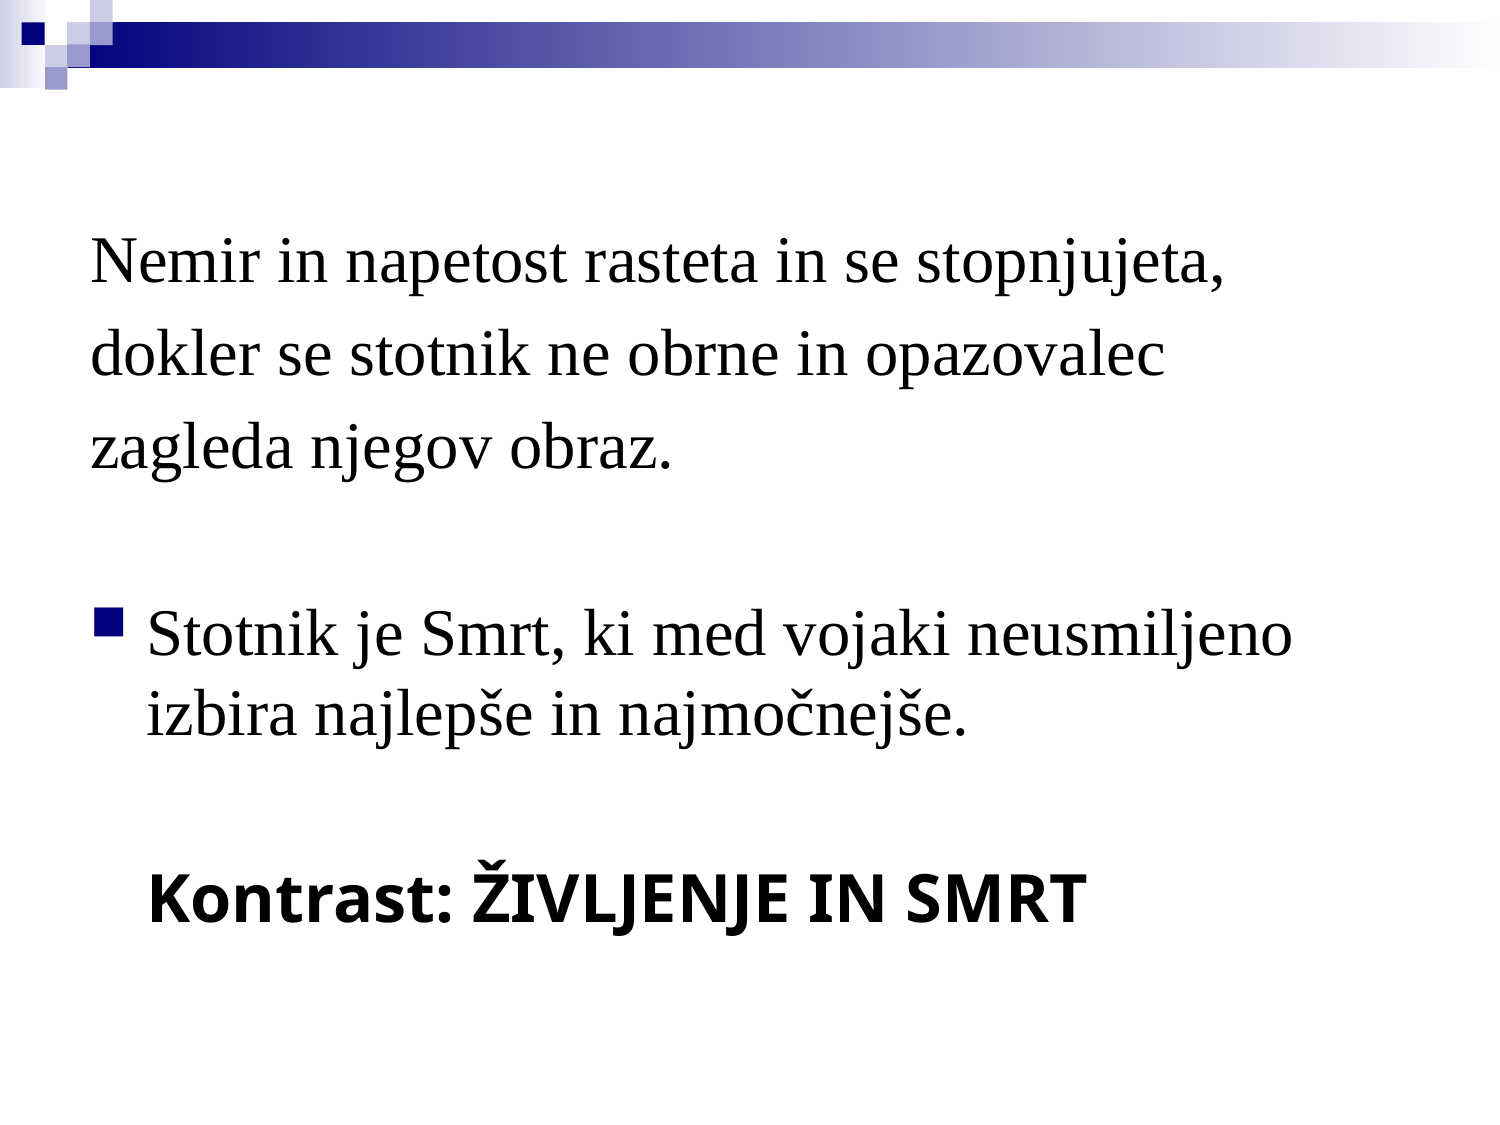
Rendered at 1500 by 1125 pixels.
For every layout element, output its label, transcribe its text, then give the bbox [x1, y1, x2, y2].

list Nemir in napetost rasteta in se stopnjujeta, dokler se stotnik ne obrne in opazovalec zagleda njegov obraz. Stotnik je Smrt, ki med vojaki neusmiljeno izbira najlepše in najmočnejše. Kontrast: ŽIVLJENJE IN SMRT [75, 208, 1425, 963]
